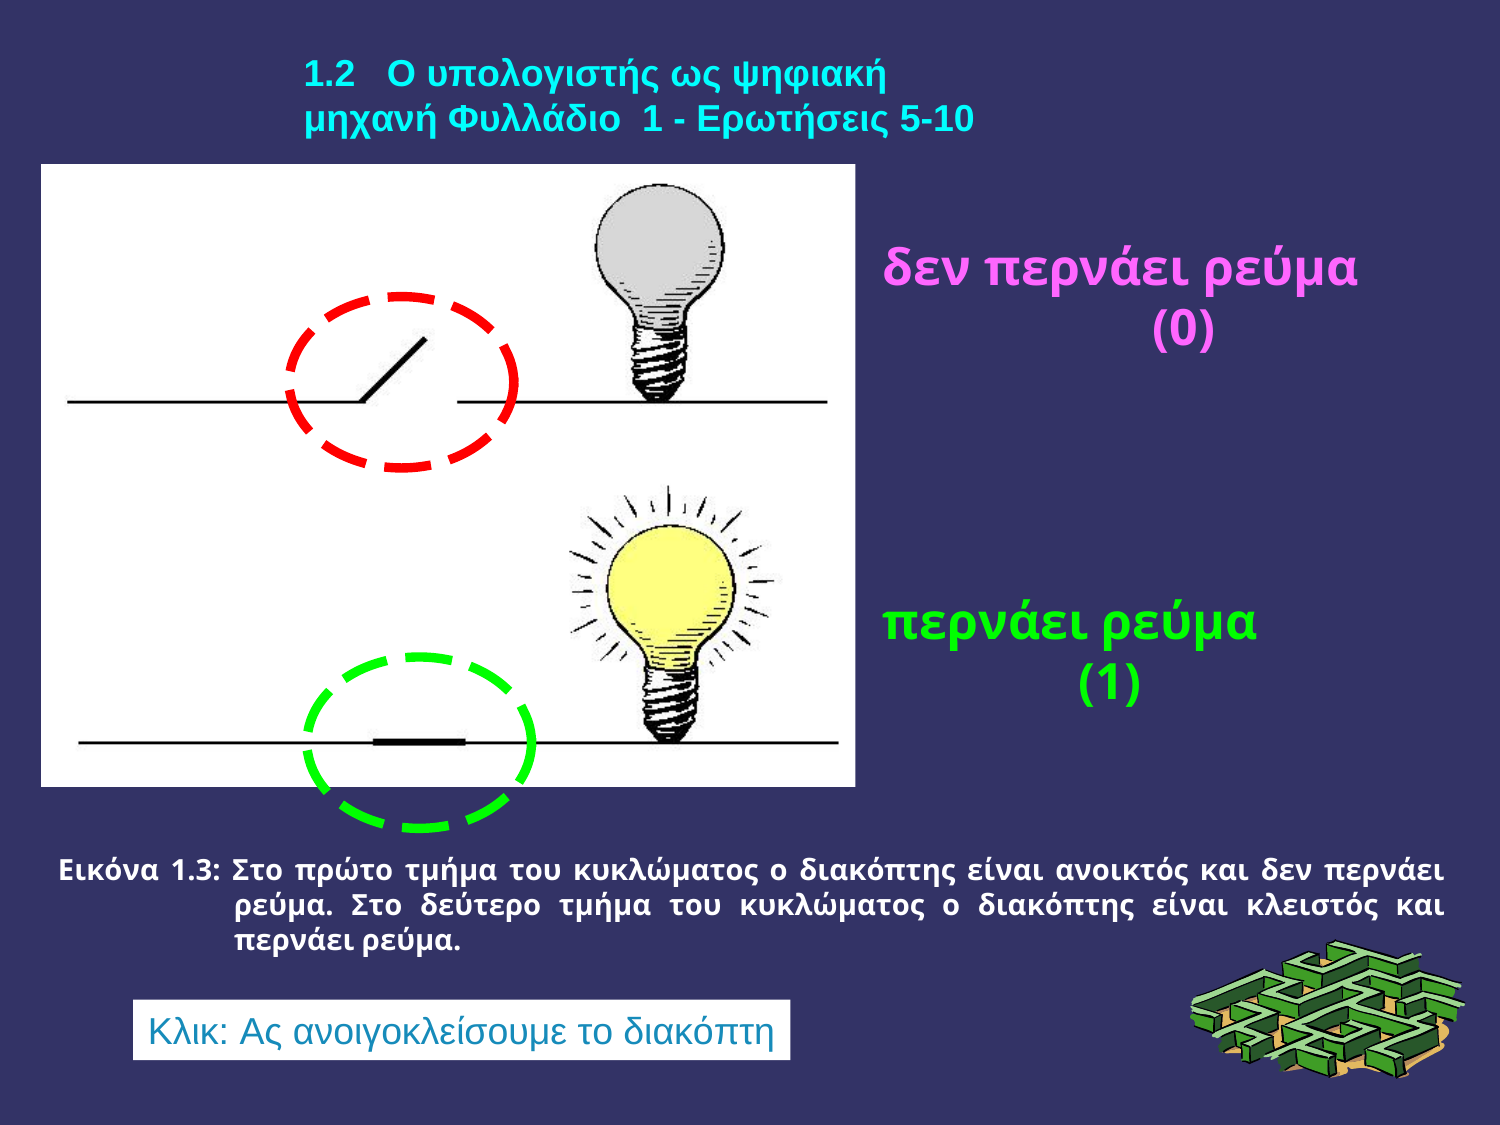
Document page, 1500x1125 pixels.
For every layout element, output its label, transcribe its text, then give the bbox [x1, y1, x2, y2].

text_box περνάει ρεύμα (1) [868, 562, 1353, 718]
text_box Εικόνα 1.3: Στο πρώτο τμήμα του κυκλώματος ο διακόπτης είναι ανοικτός και δεν περνάει ρεύμα. Στο δεύτερο τμήμα του κυκλώματος ο διακόπτης είναι κλειστός και περνάει ρεύμα. [43, 843, 1461, 965]
text_box δεν περνάει ρεύμα (0) [868, 207, 1500, 364]
text_box Κλικ: Ας ανοιγοκλείσουμε το διακόπτη [133, 999, 791, 1061]
text_box 1.2 Ο υπολογιστής ως ψηφιακή μηχανή Φυλλάδιο 1 - Ερωτήσεις 5-10 [288, 41, 1046, 147]
picture [41, 164, 856, 787]
